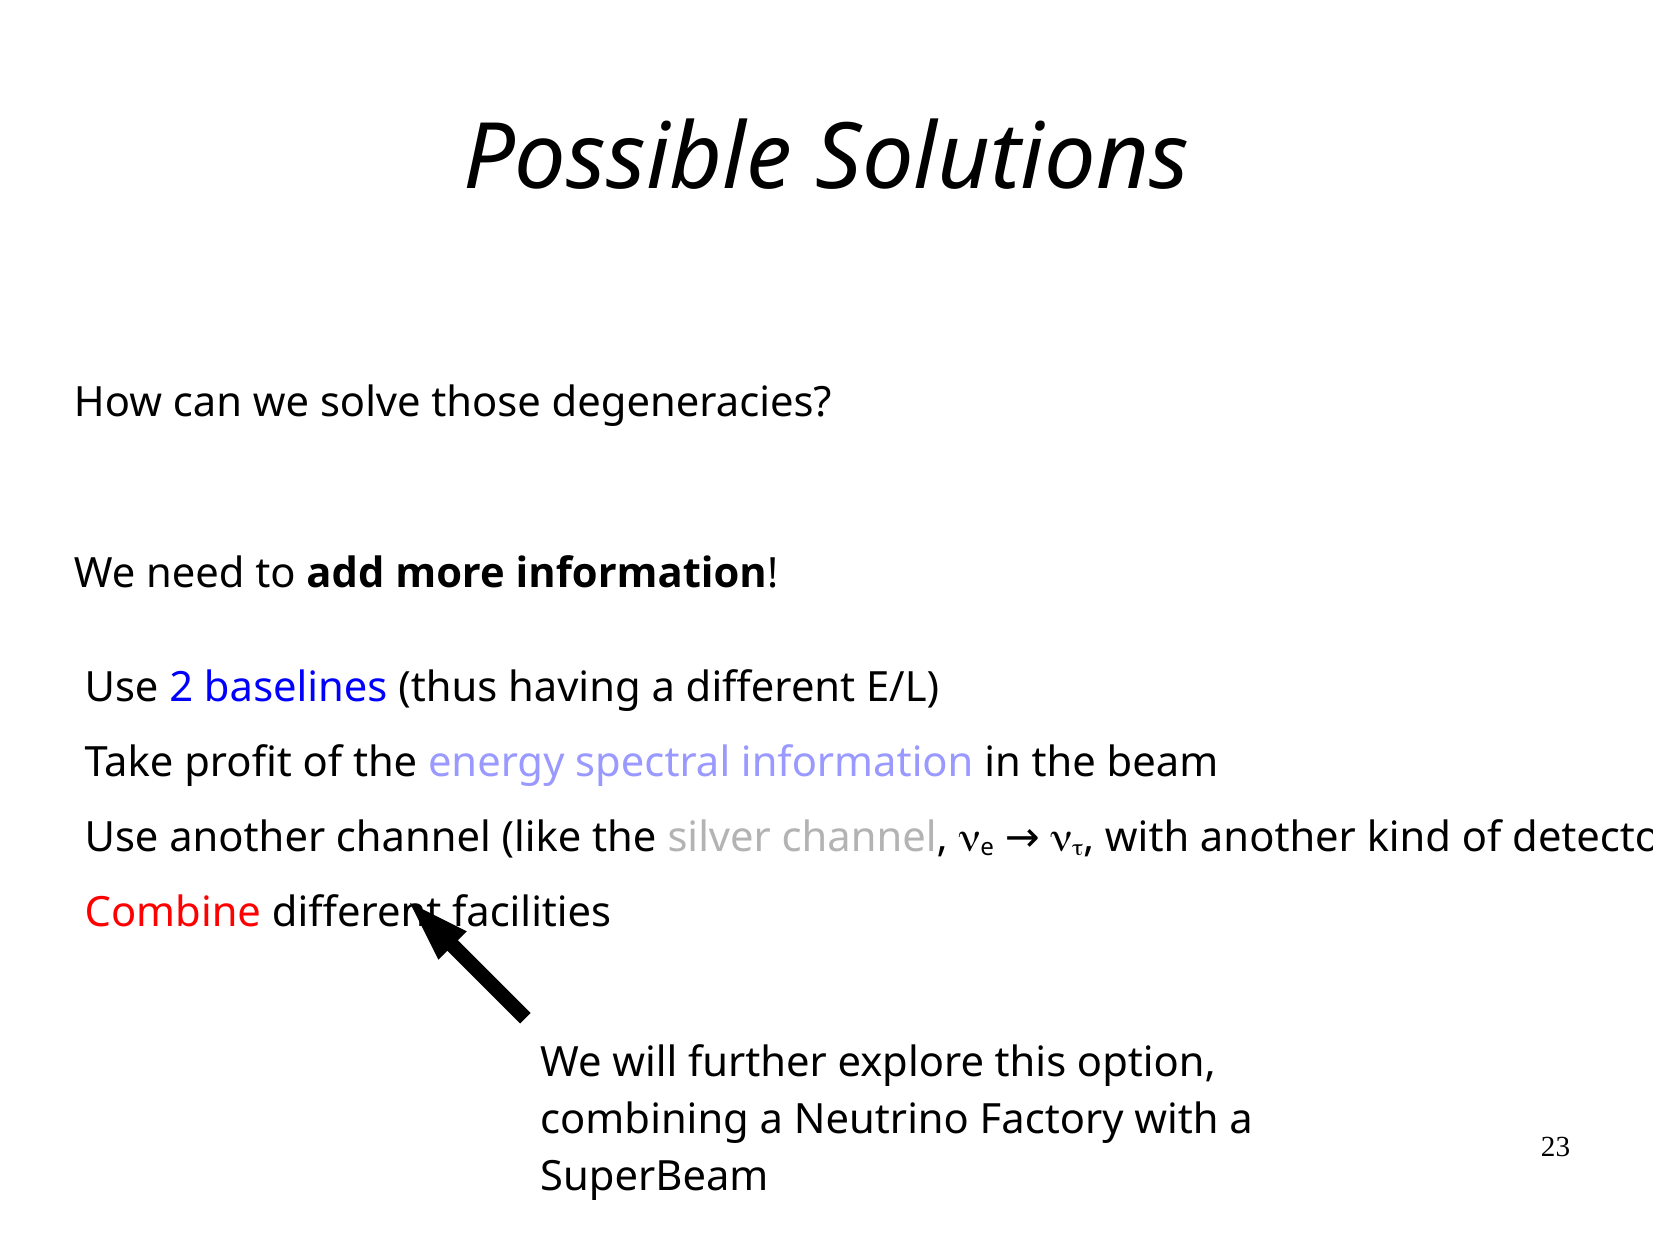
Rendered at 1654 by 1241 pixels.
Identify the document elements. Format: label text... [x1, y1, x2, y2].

title Possible Solutions [82, 56, 1571, 250]
text_box How can we solve those degeneracies? We need to add more information! Use 2 baselines (thus having a different E/L) Take profit of the energy spectral information in the beam Use another channel (like the silver channel, ne → nt, with another kind of detector) Combine different facilities [59, 364, 1643, 901]
text_box We will further explore this option, combining a Neutrino Factory with a SuperBeam [525, 1024, 1402, 1139]
